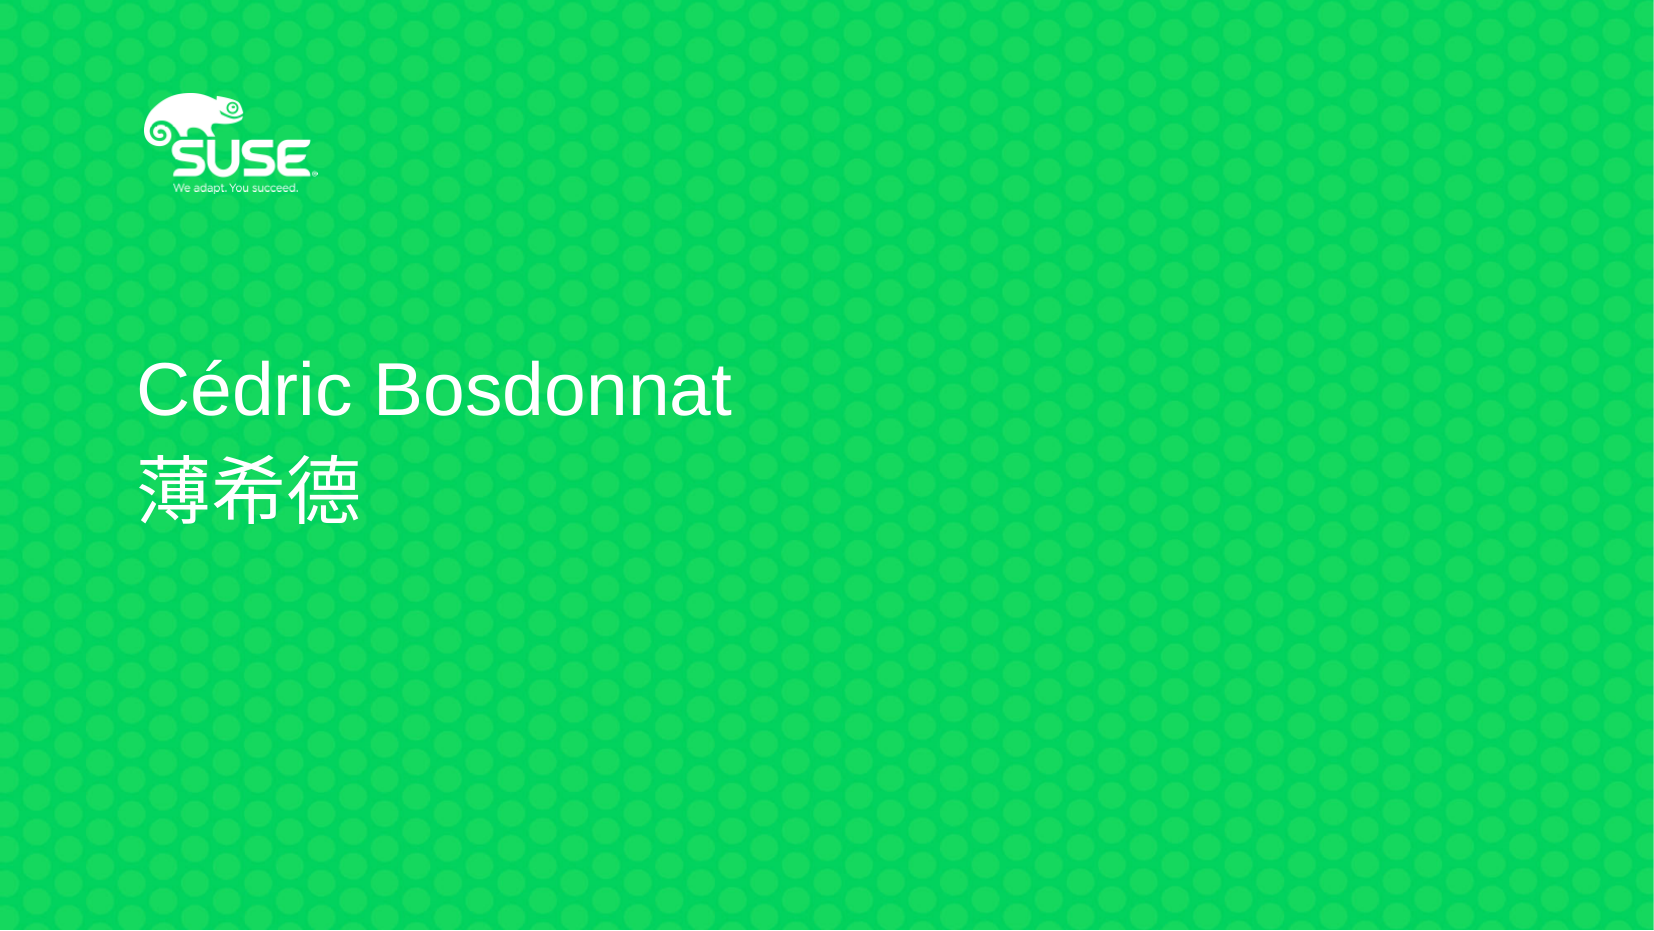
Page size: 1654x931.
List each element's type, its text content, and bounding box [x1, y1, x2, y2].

title Cédric Bosdonnat 薄希德 [121, 217, 1531, 541]
picture [0, 0, 1654, 930]
